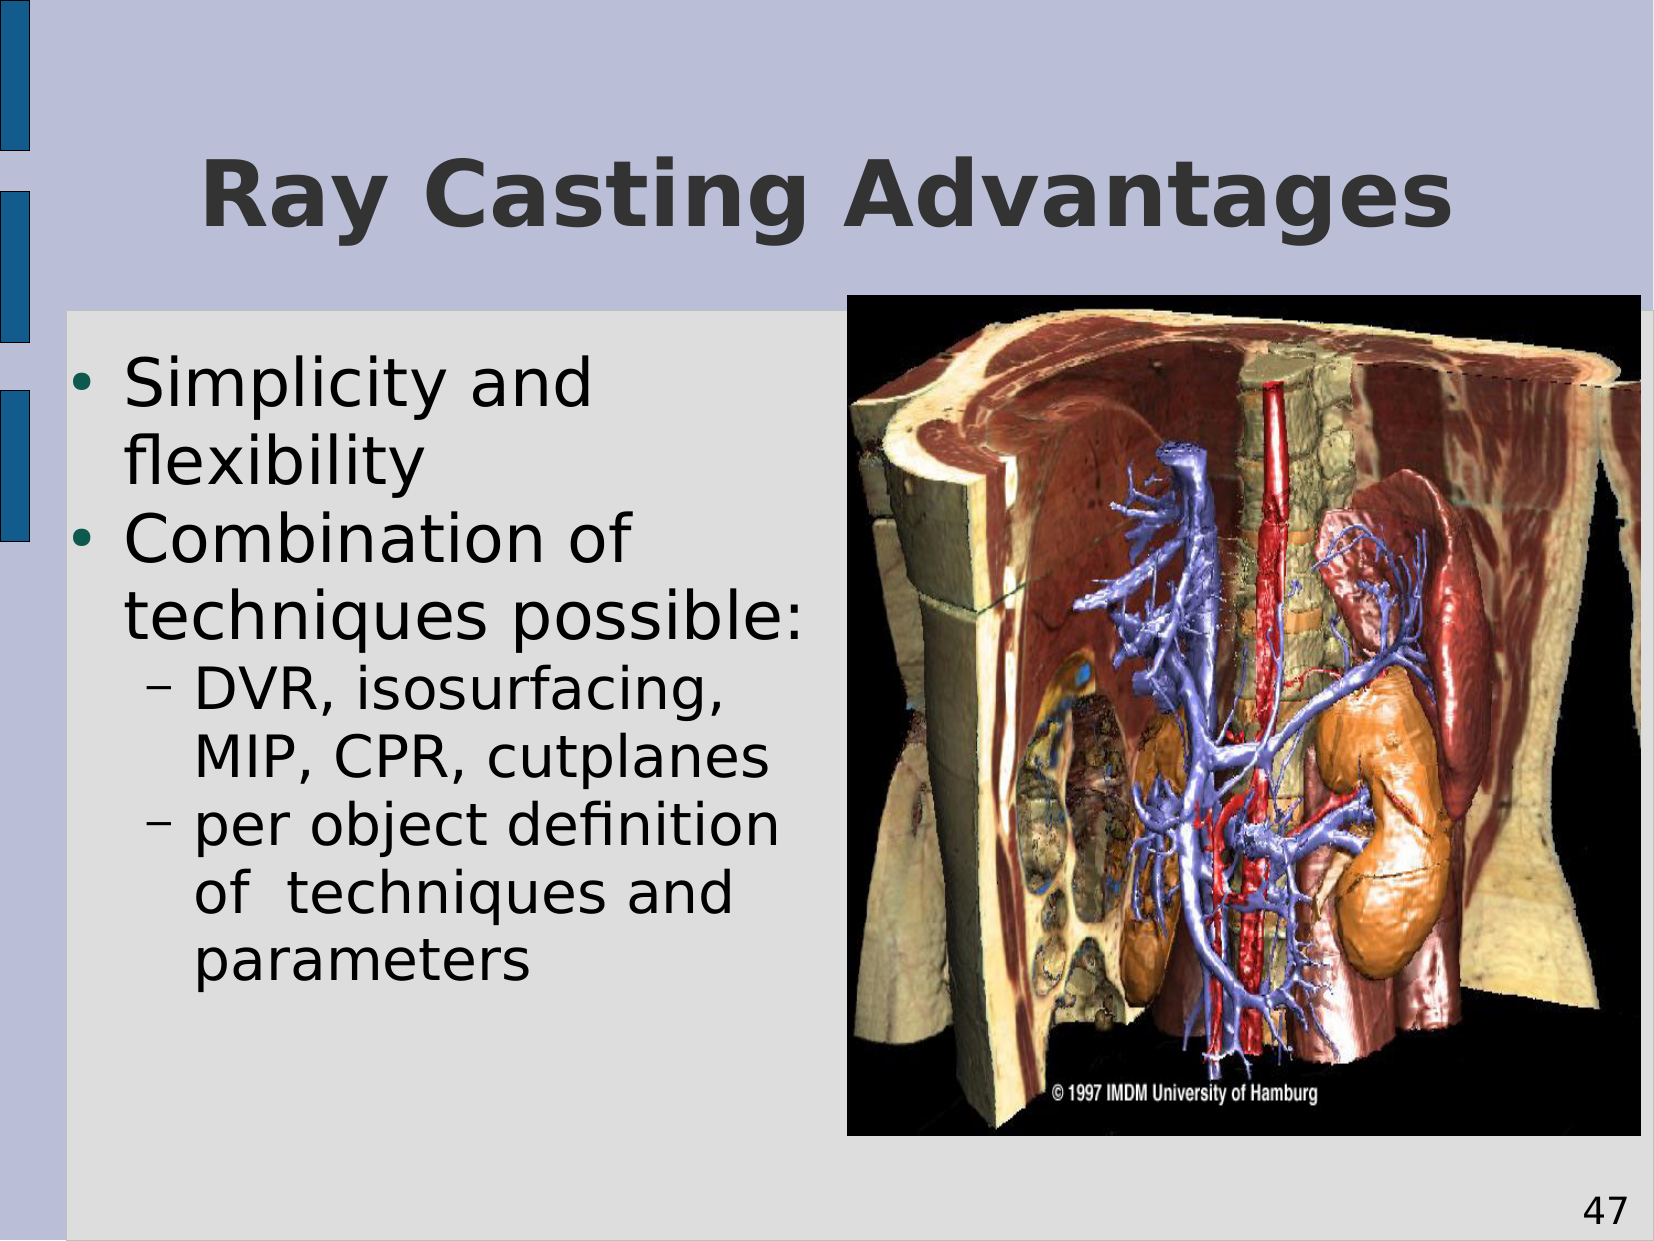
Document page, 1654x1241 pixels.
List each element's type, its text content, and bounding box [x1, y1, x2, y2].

picture [847, 295, 1641, 1136]
title Ray Casting Advantages [121, 91, 1534, 299]
list Simplicity and flexibility Combination of techniques possible: DVR, isosurfacing, MIP, CPR, cutplanes per object definition of techniques and parameters [52, 344, 846, 1191]
